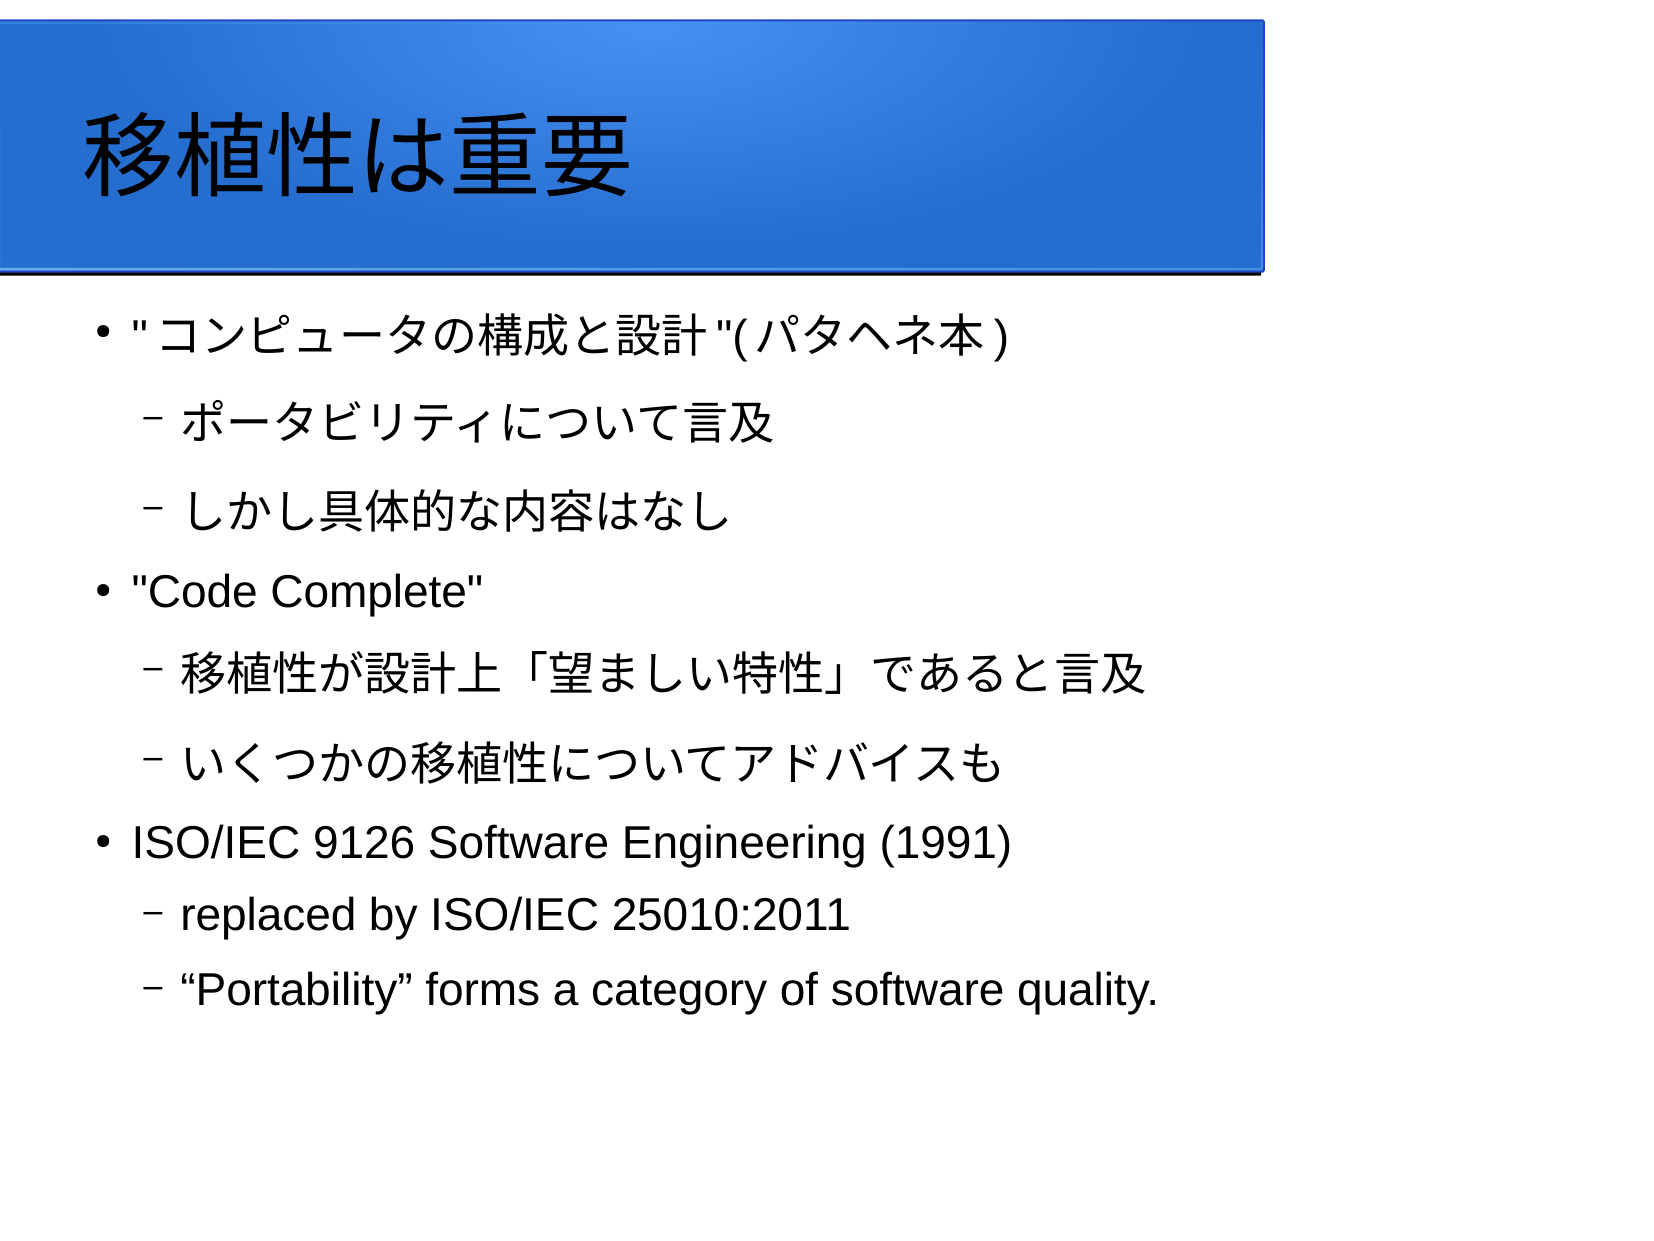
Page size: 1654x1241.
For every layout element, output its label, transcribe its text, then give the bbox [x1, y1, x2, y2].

title 移植性は重要 [82, 47, 1235, 252]
list "コンピュータの構成と設計"(パタヘネ本) ポータビリティについて言及 しかし具体的な内容はなし "Code Complete" 移植性が設計上「望ましい特性」であると言及 いくつかの移植性についてアドバイスも ISO/IEC 9126 Software Engineering (1991) replaced by ISO/IEC 25010:2011 “Portability” forms a category of software quality. [82, 299, 1571, 1019]
